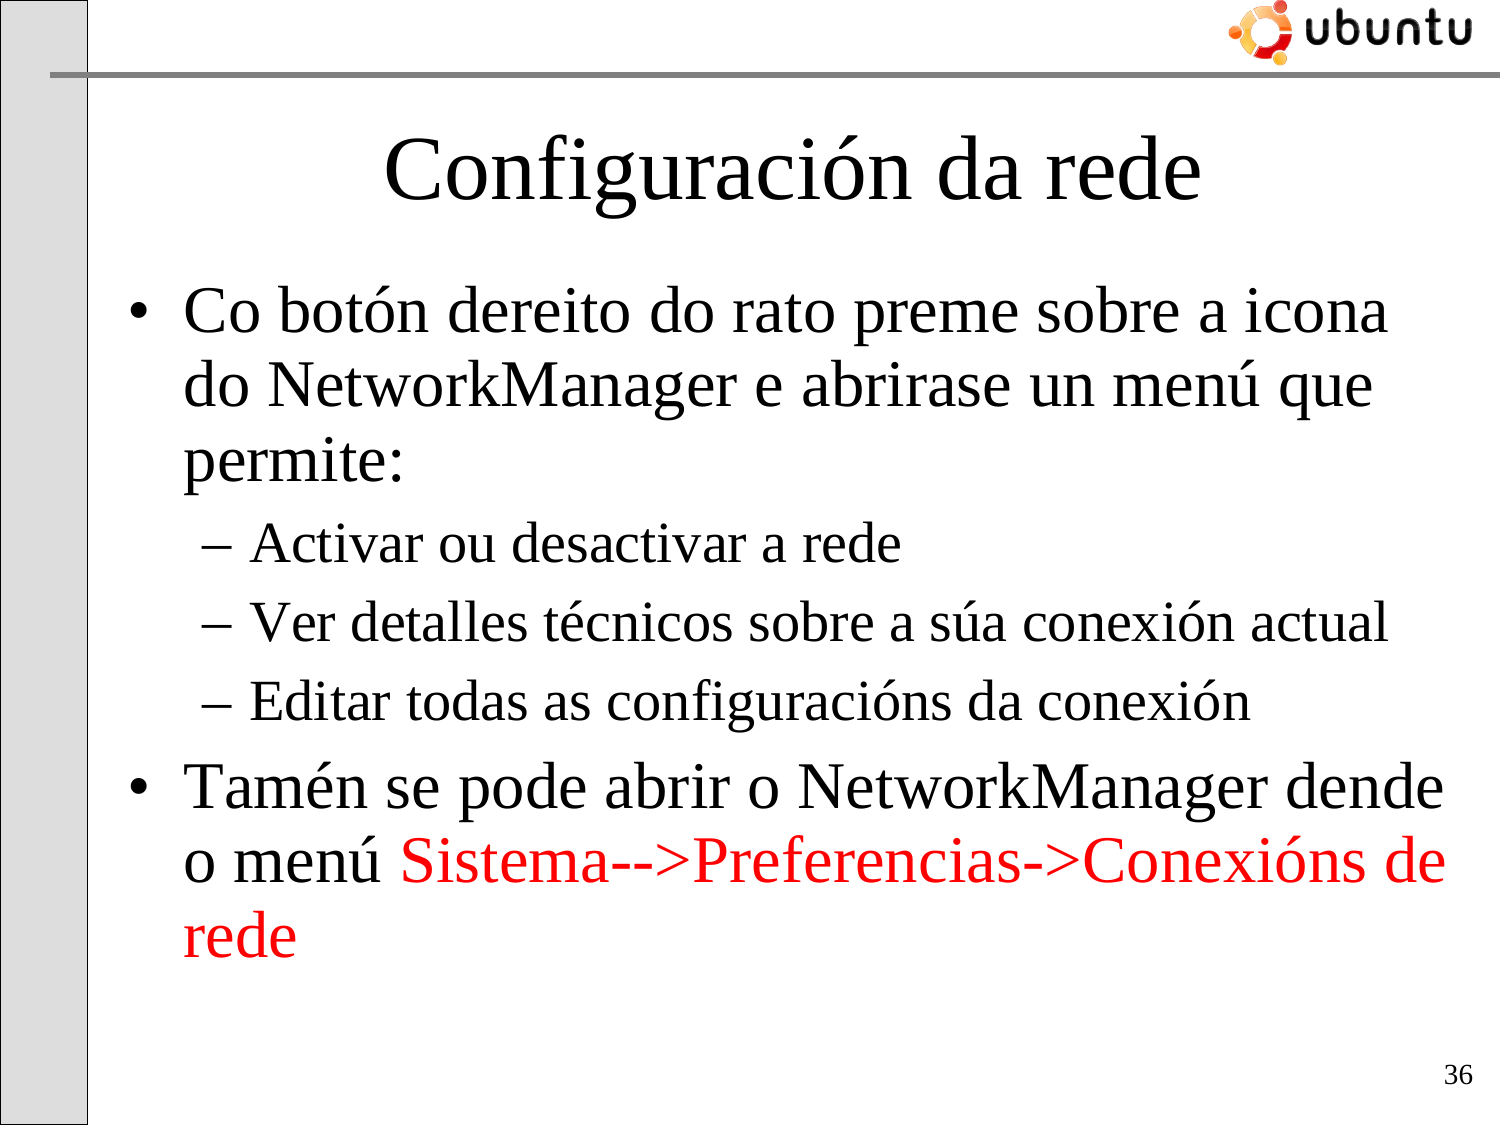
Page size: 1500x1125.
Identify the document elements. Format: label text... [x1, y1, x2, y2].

title Configuración da rede [112, 99, 1477, 237]
picture [1221, 0, 1483, 71]
list Co botón dereito do rato preme sobre a icona do NetworkManager e abrirase un menú que permite: Activar ou desactivar a rede Ver detalles técnicos sobre a súa conexión actual Editar todas as configuracións da conexión Tamén se pode abrir o NetworkManager dende o menú Sistema-->Preferencias->Conexións de rede [112, 265, 1477, 1000]
